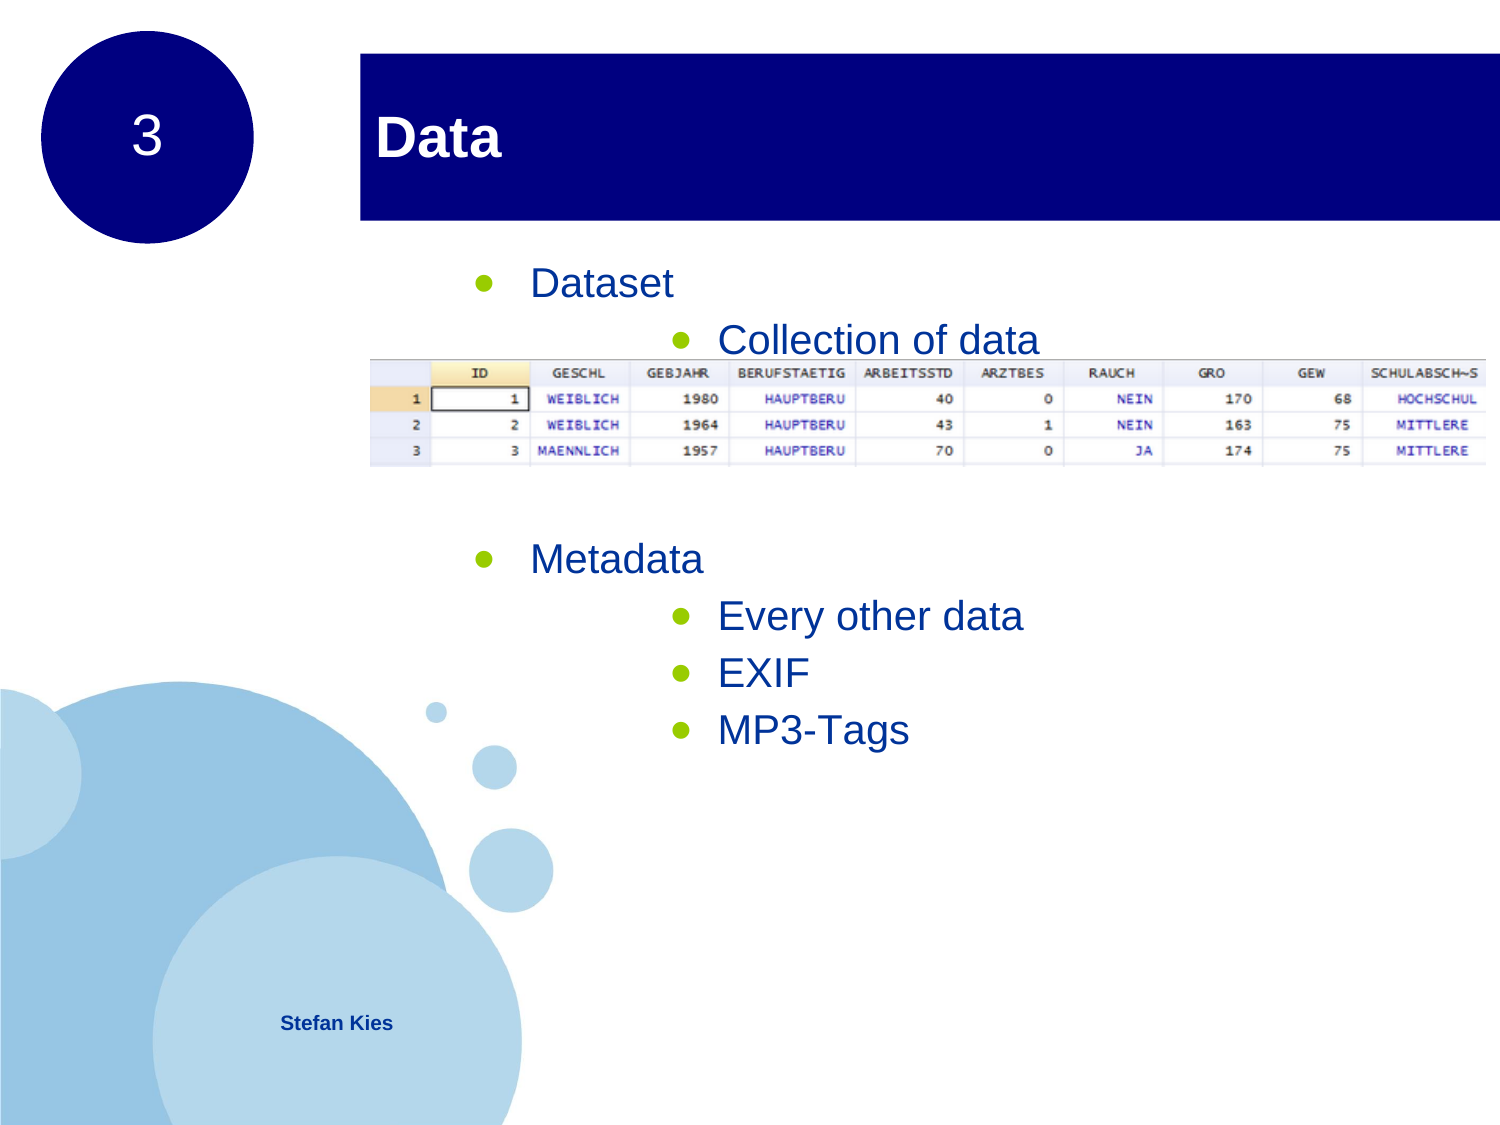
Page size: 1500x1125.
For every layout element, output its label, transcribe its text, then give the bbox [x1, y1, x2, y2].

picture [0, 638, 625, 1125]
list Dataset Collection of data Metadata Every other data EXIF MP3-Tags [459, 252, 1471, 359]
picture [370, 359, 1486, 467]
title Data [360, 53, 1500, 221]
list Dataset Collection of data Metadata Every other data EXIF MP3-Tags [459, 467, 1471, 915]
